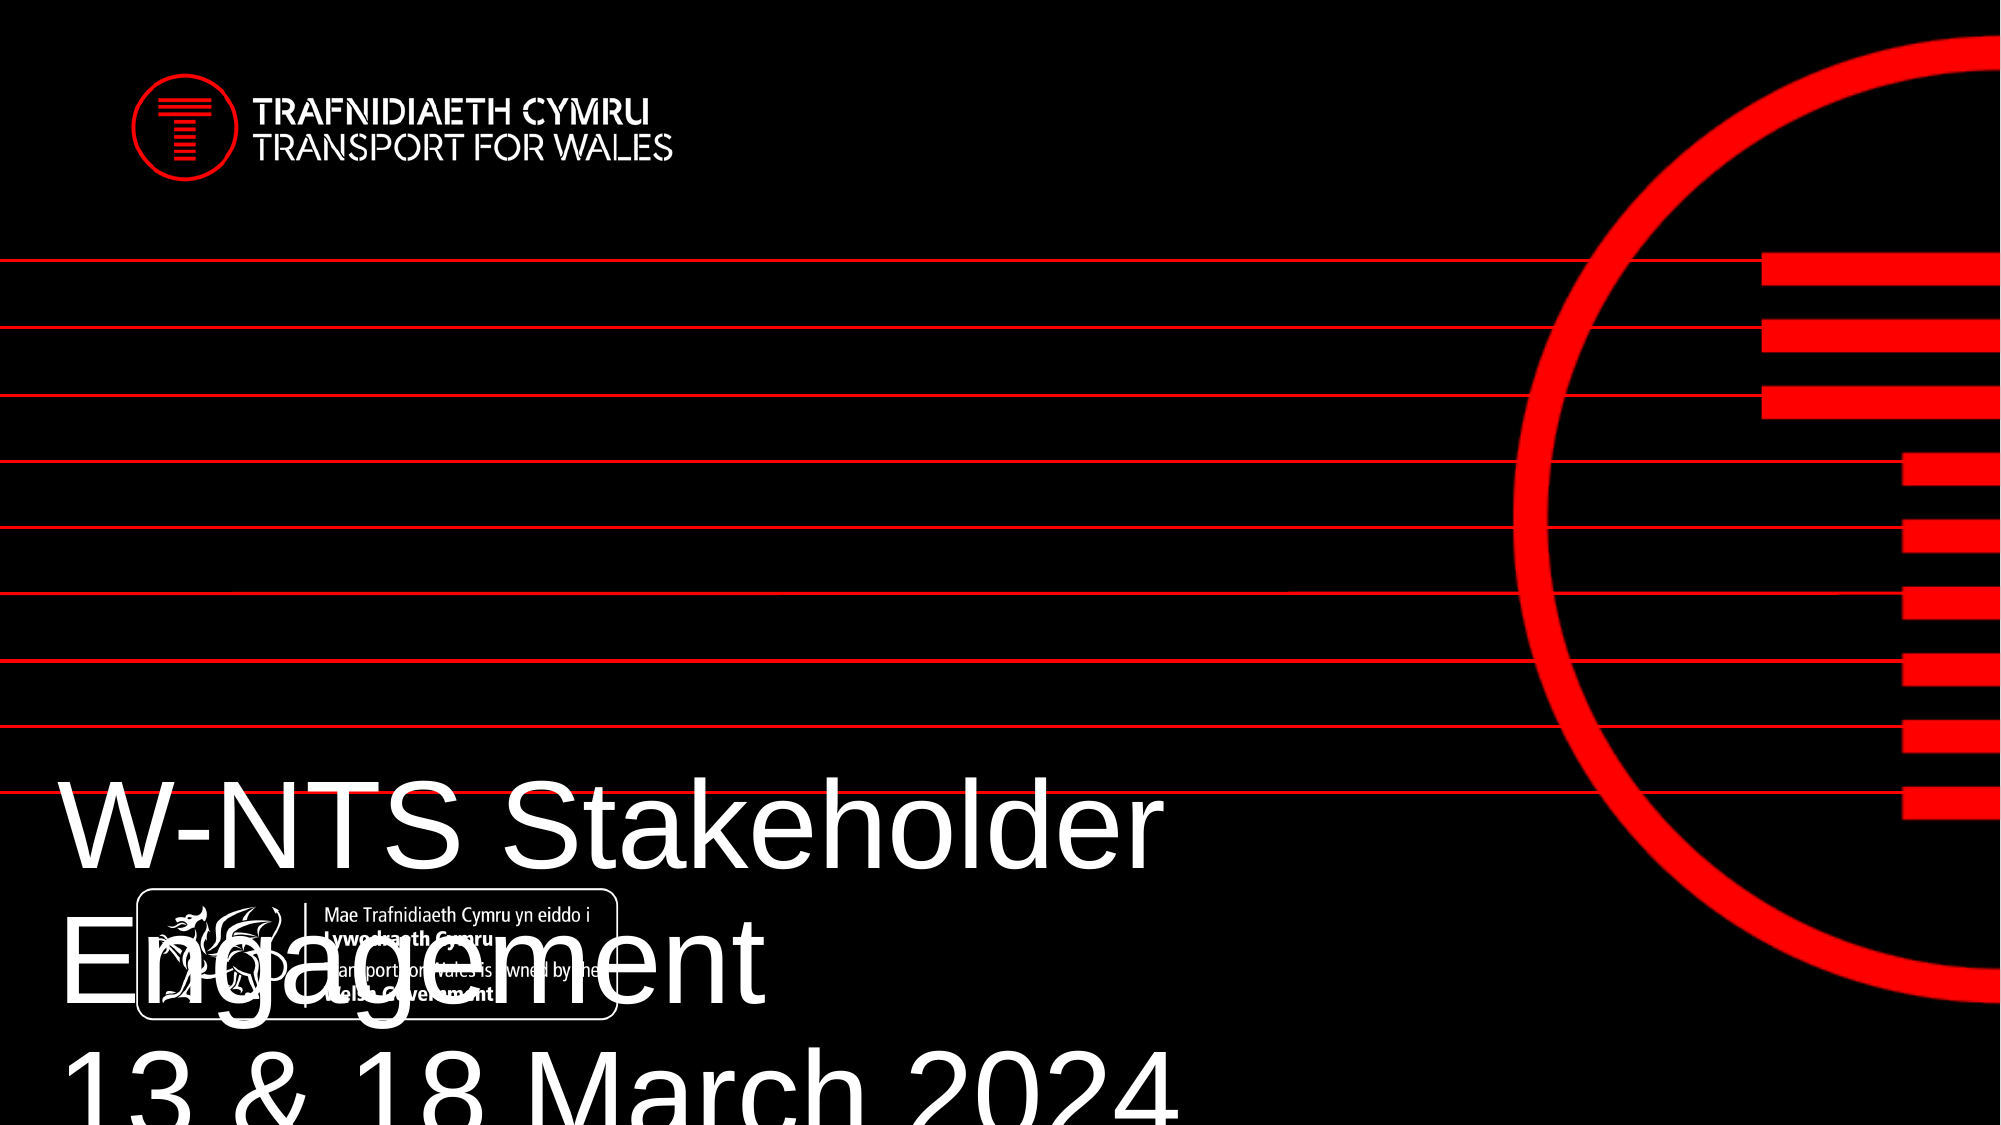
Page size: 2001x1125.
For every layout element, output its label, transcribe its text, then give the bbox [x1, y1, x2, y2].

title W-NTS Stakeholder Engagement 13 & 18 March 2024 [42, 483, 1543, 755]
